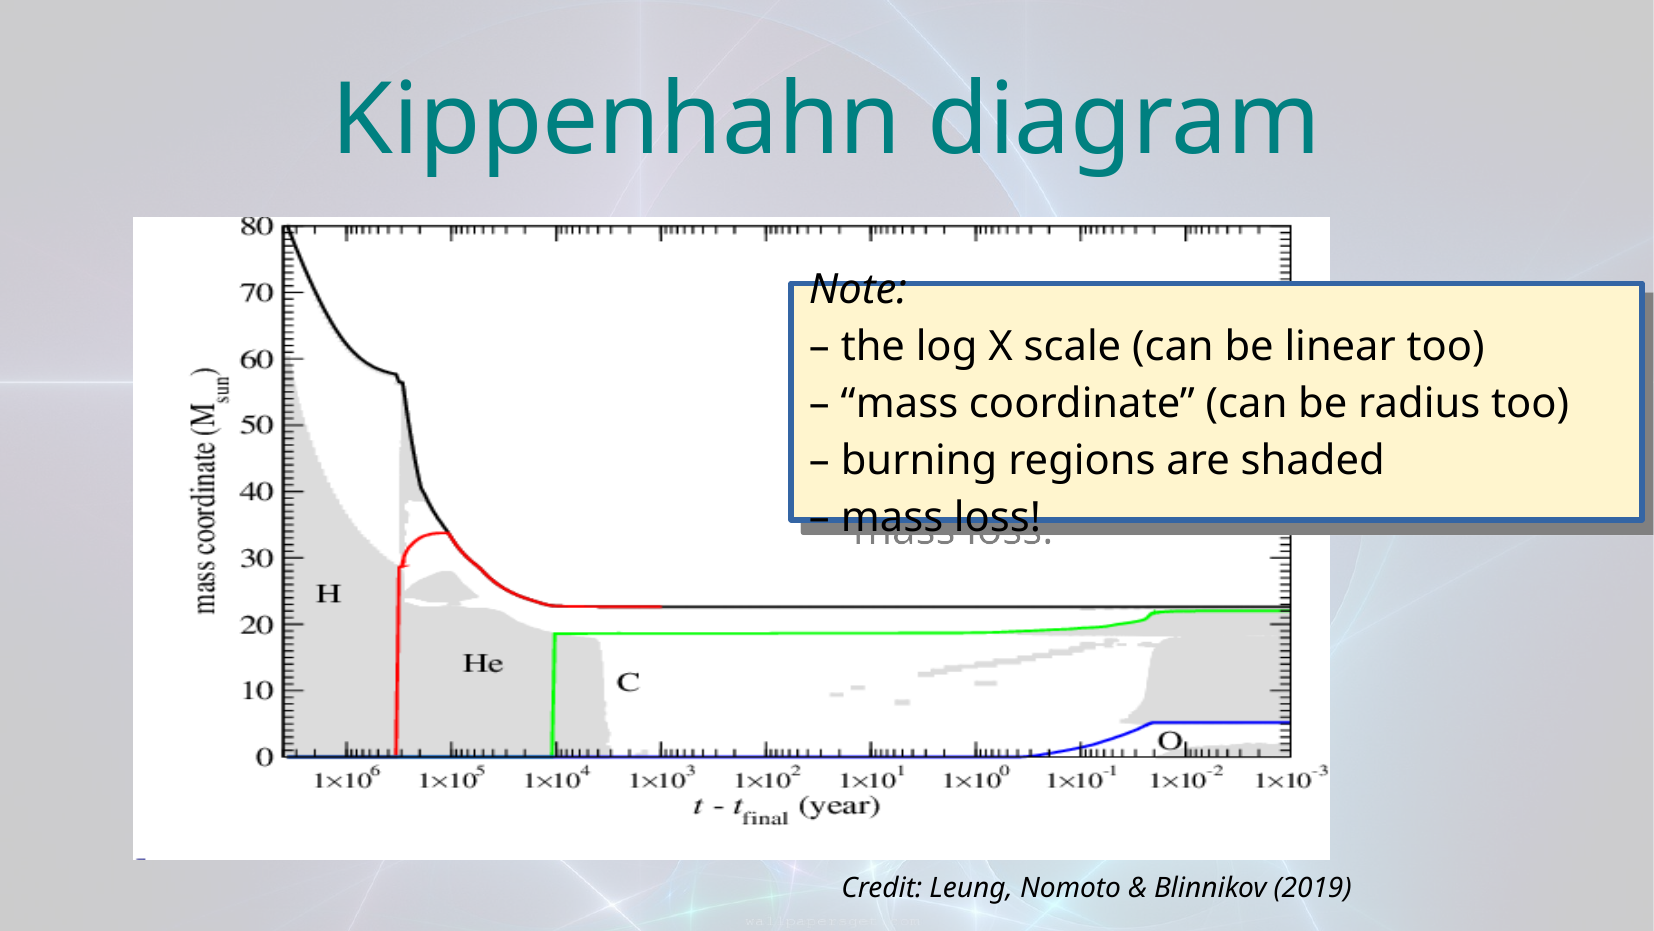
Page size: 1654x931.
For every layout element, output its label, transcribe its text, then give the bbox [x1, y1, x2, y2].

text_box Credit: Leung, Nomoto & Blinnikov (2019) [826, 859, 1644, 908]
picture [0, 0, 1654, 931]
title Kippenhahn diagram [82, 37, 1571, 193]
text_box Note: – the log X scale (can be linear too) – “mass coordinate” (can be radius too) – burning regions are shaded – mass loss! [791, 283, 1642, 520]
